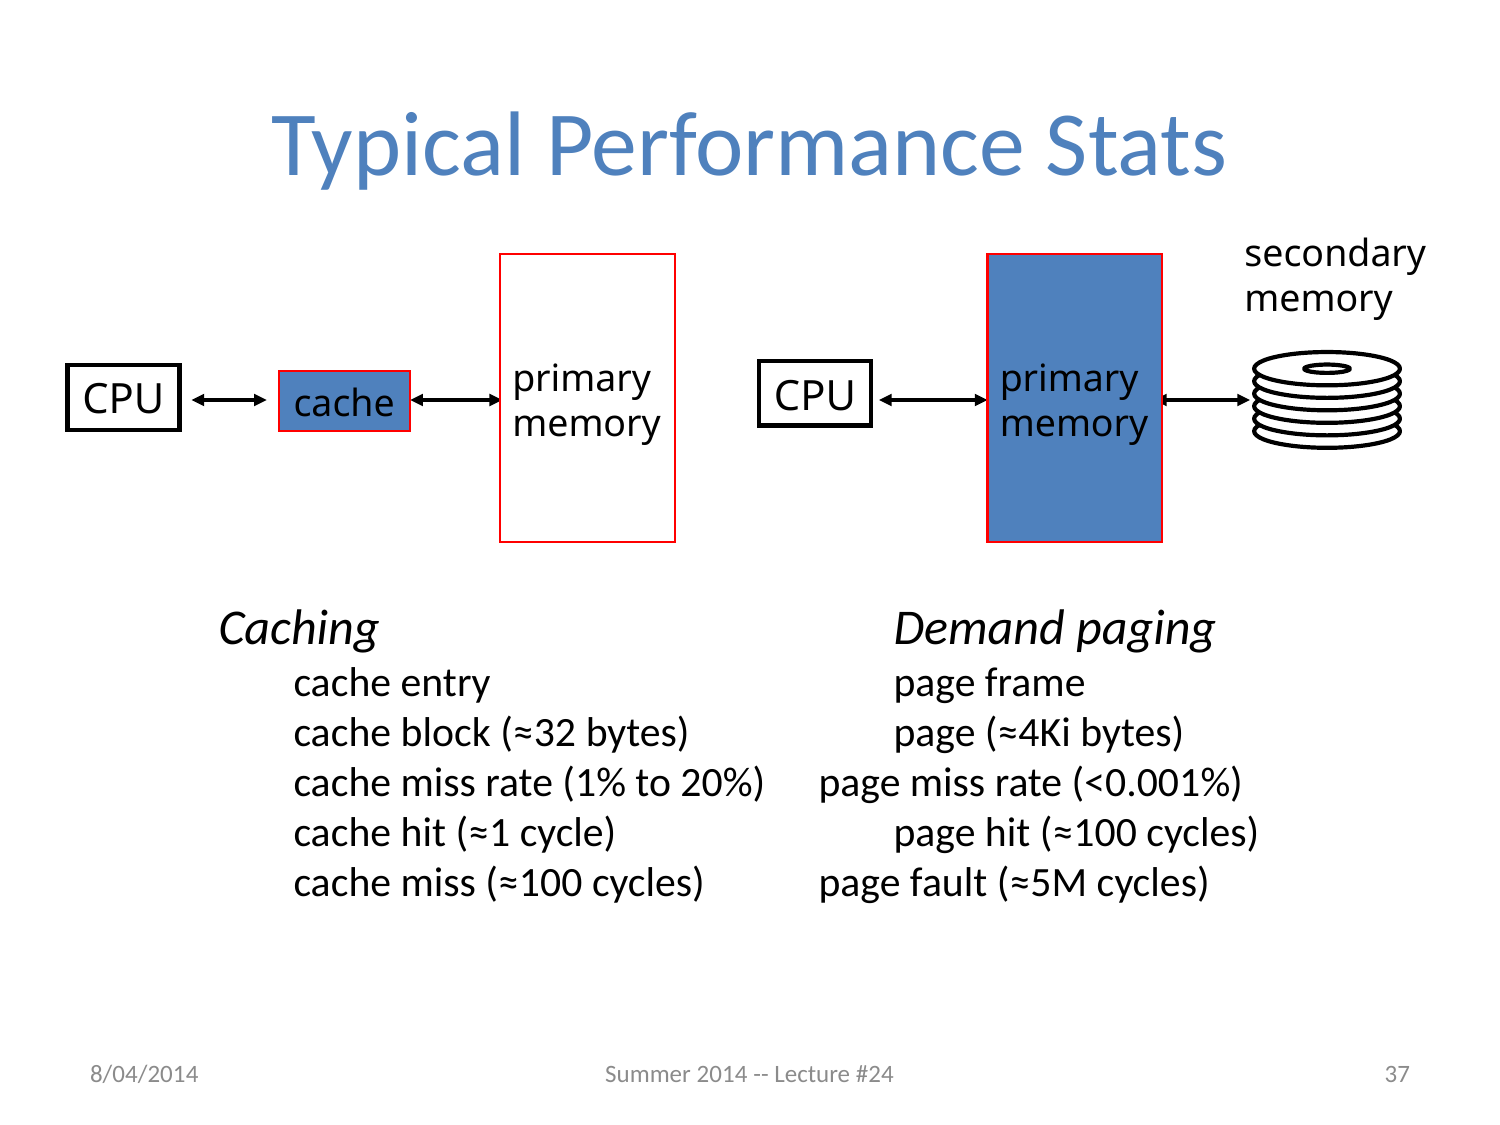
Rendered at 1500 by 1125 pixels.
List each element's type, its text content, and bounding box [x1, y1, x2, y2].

text_box secondary memory [1229, 221, 1442, 326]
footer Summer 2014 -- Lecture #24 [512, 1042, 988, 1103]
text_box CPU [759, 360, 872, 426]
text_box [987, 451, 1163, 542]
text_box [987, 254, 1163, 346]
text_box [500, 254, 675, 346]
text_box primary memory [497, 346, 677, 451]
text_box [500, 451, 675, 542]
slide_number 8/04/2014 [75, 1042, 425, 1103]
title Typical Performance Stats [75, 45, 1425, 233]
text_box primary memory [984, 346, 1164, 451]
text_box cache [278, 371, 410, 431]
slide_number <number> [1074, 1042, 1425, 1103]
text_box [1254, 352, 1400, 448]
text_box Caching Demand paging cache entry page frame cache block (≈32 bytes) page (≈4Ki bytes) cache miss rate (1% to 20%) page miss rate (<0.001%) cache hit (≈1 cycle) page hit (≈100 cycles) cache miss (≈100 cycles) page fault (≈5M cycles) [203, 587, 1275, 913]
text_box CPU [67, 365, 180, 430]
